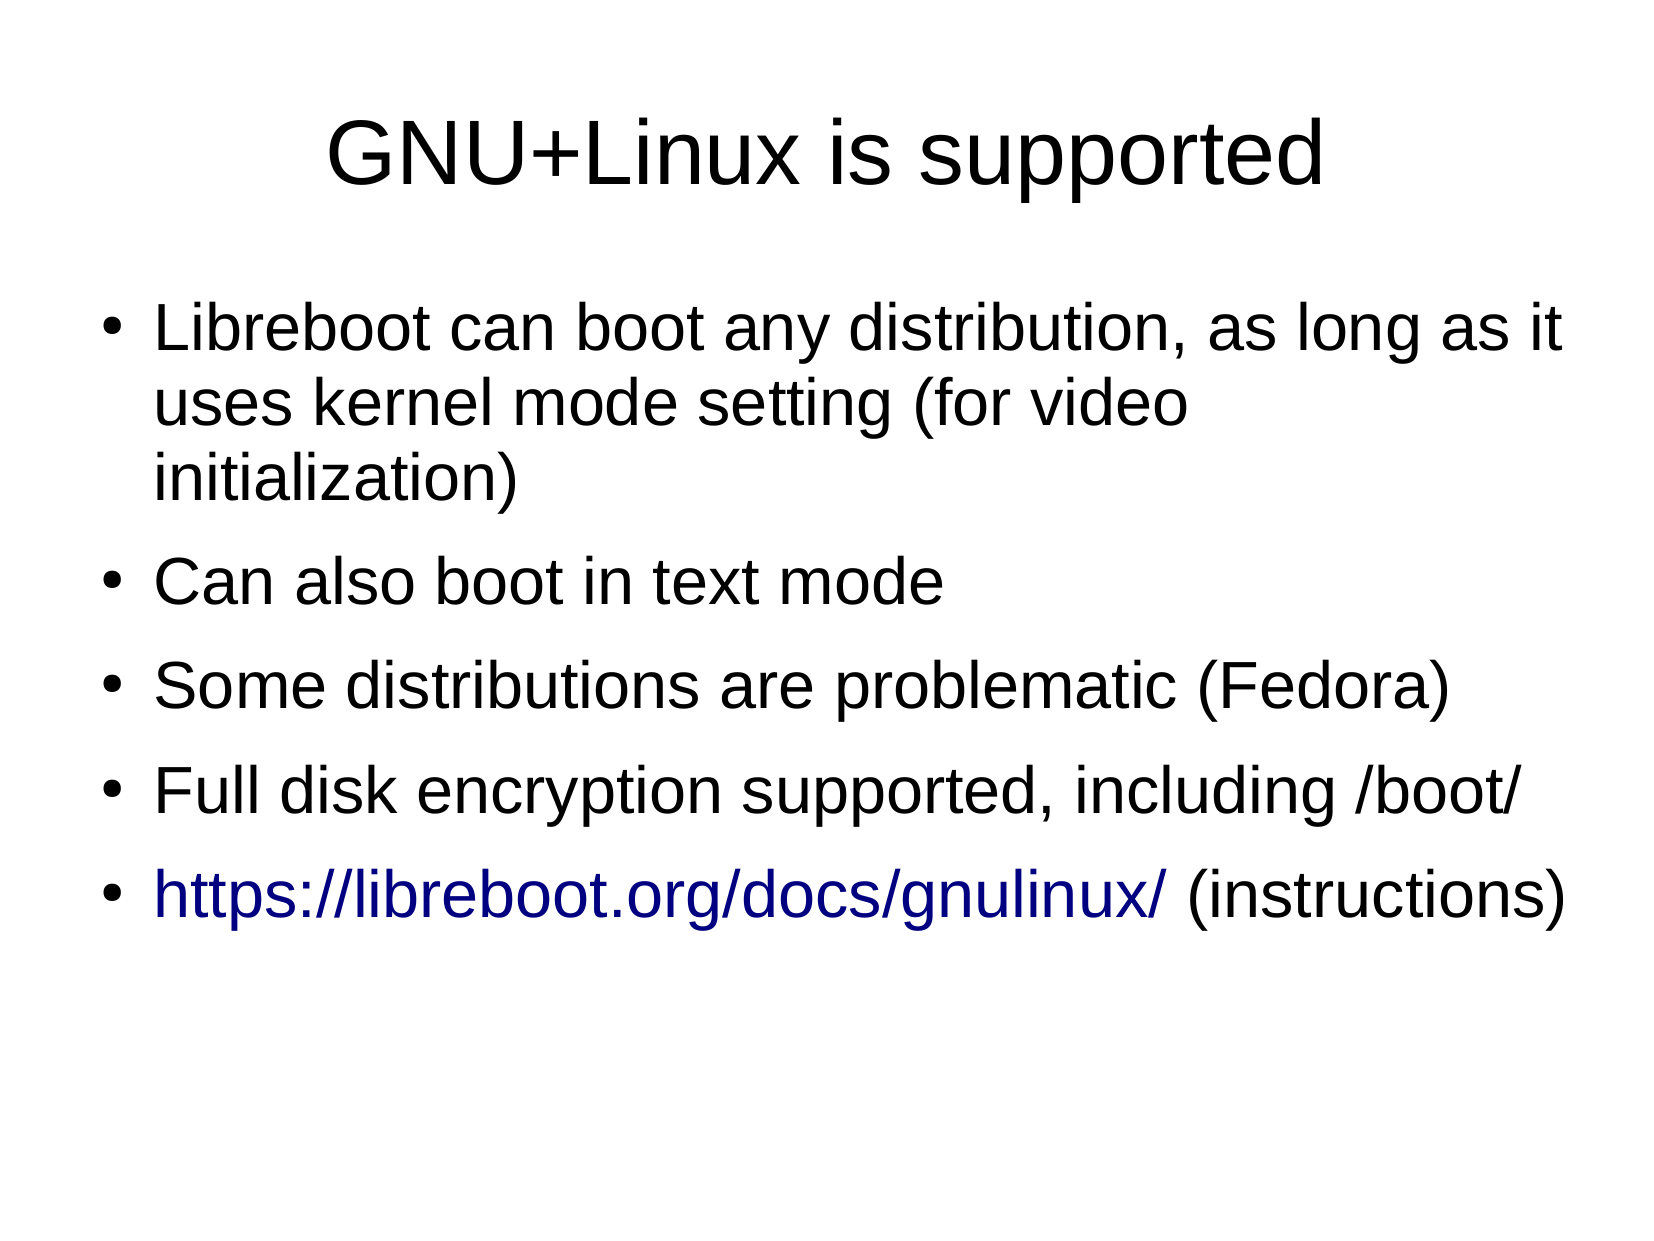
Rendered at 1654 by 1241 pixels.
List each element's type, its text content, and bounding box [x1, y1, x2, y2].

title GNU+Linux is supported [82, 49, 1571, 257]
list Libreboot can boot any distribution, as long as it uses kernel mode setting (for video initialization) Can also boot in text mode Some distributions are problematic (Fedora) Full disk encryption supported, including /boot/ https://libreboot.org/docs/gnulinux/ (instructions) [82, 290, 1571, 1010]
